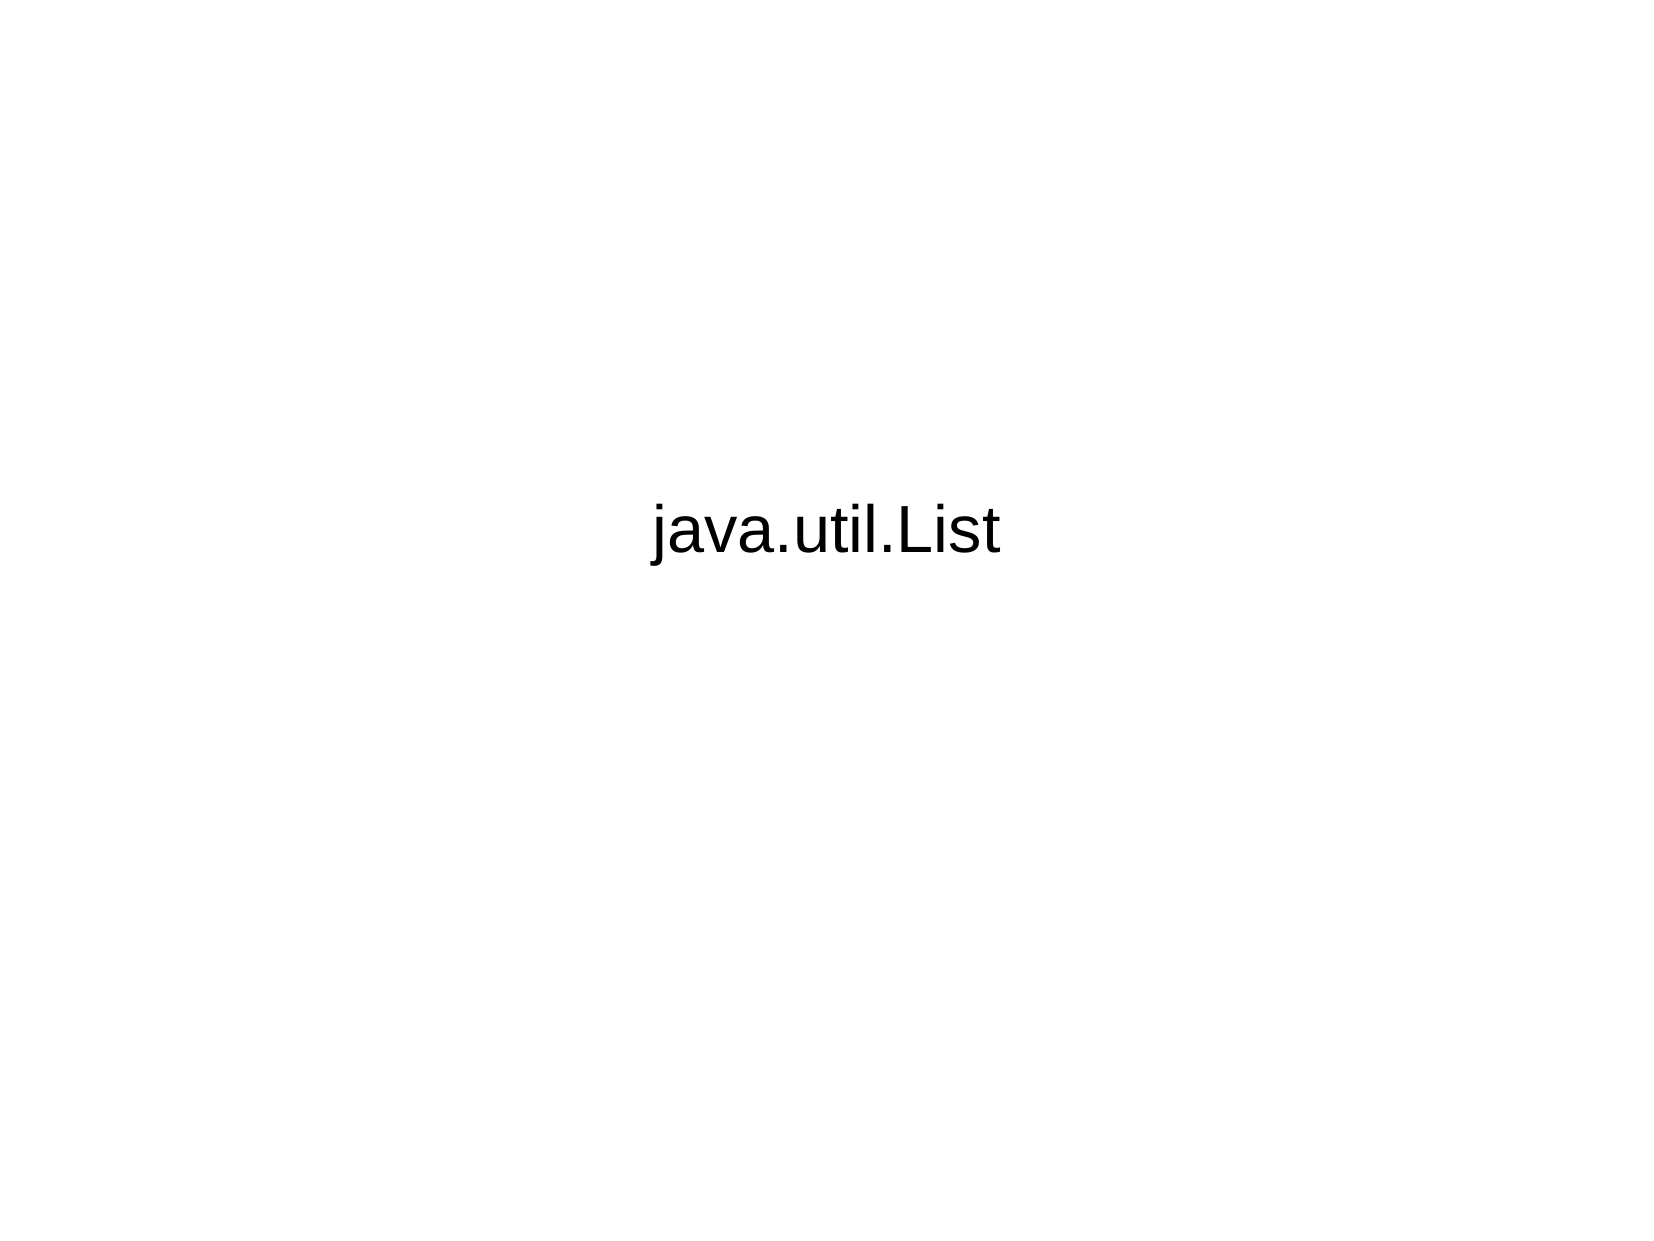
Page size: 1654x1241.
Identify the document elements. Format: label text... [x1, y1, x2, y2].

subtitle java.util.List [82, 49, 1571, 1010]
